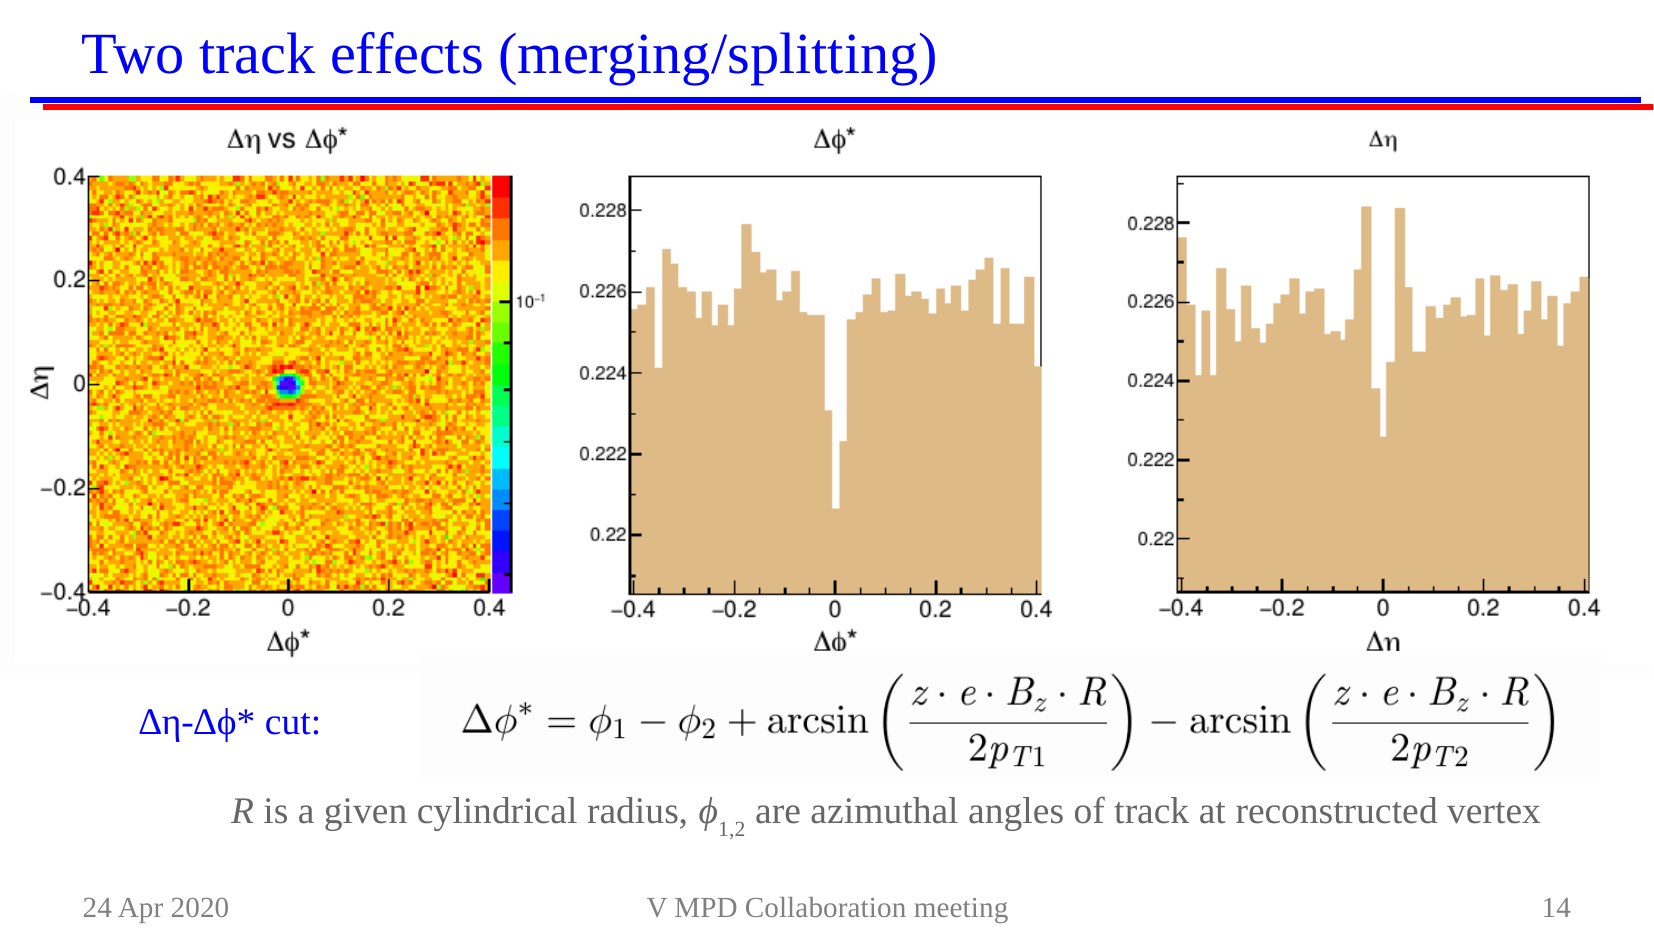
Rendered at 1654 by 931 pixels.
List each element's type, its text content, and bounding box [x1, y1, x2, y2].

text_box R is a given cylindrical radius, ϕ1,2 are azimuthal angles of track at reconstructed vertex [216, 782, 1575, 886]
picture [0, 85, 1653, 783]
title Two track effects (merging/splitting) [81, 7, 1570, 91]
text_box ∆η-∆ϕ* cut: [124, 693, 344, 754]
